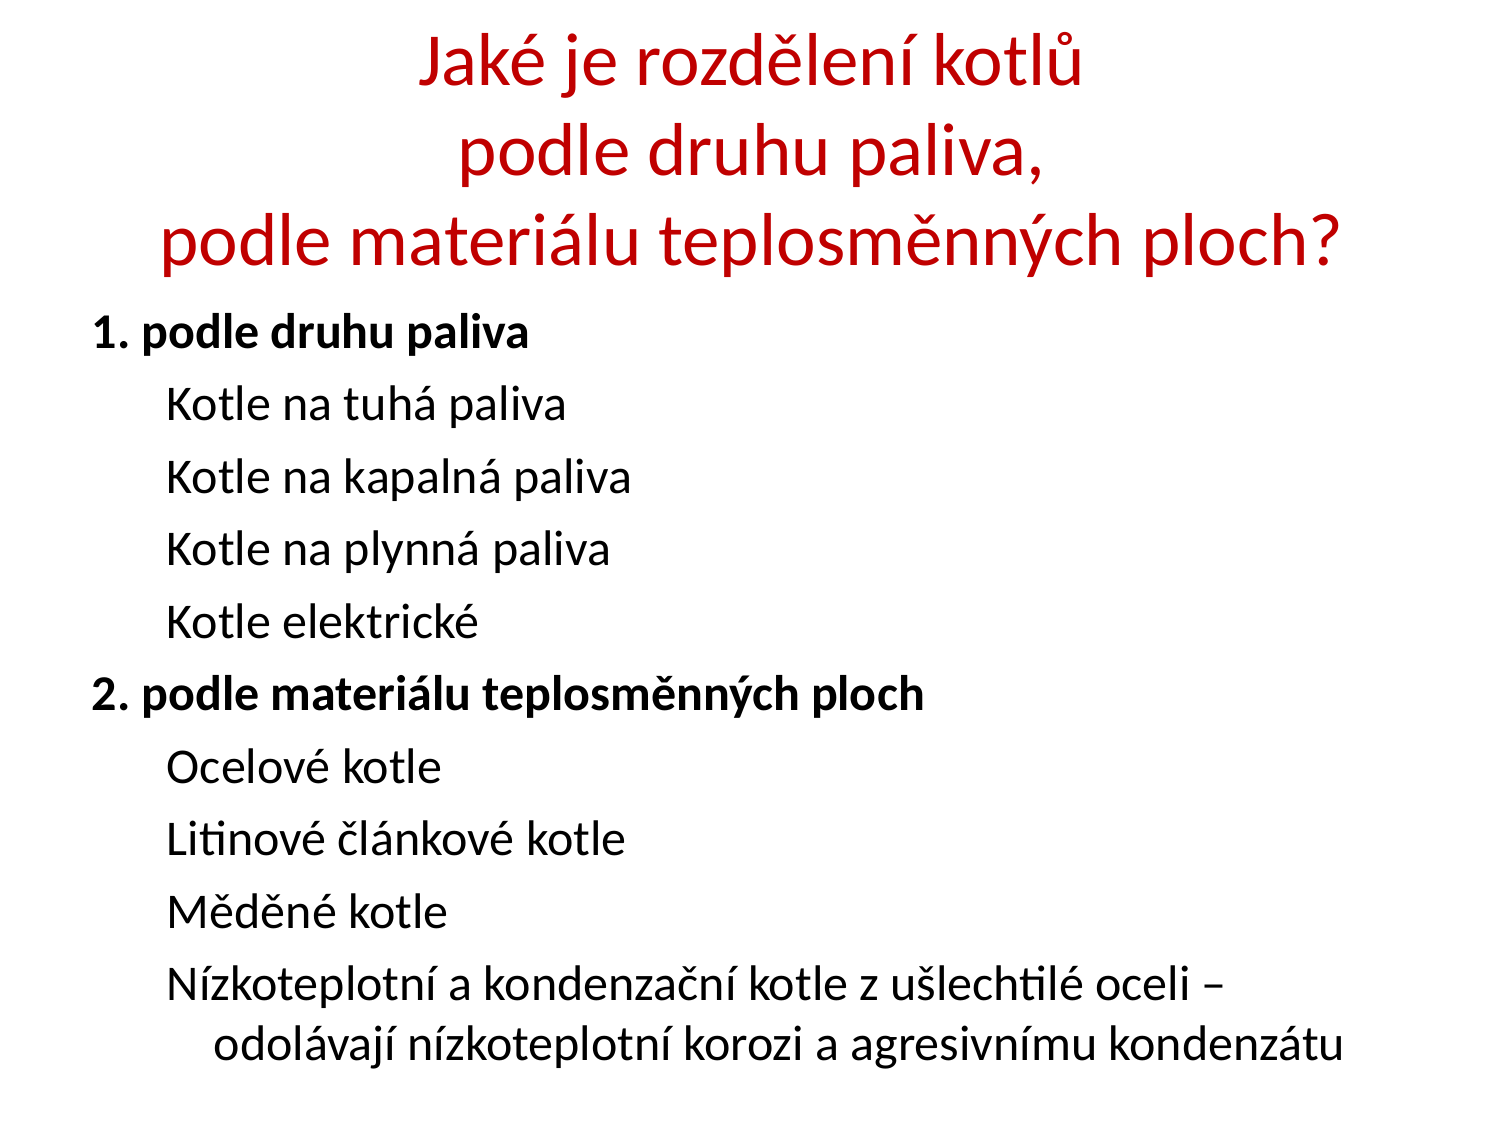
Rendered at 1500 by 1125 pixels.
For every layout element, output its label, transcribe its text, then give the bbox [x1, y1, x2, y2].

list 1. podle druhu paliva Kotle na tuhá paliva Kotle na kapalná paliva Kotle na plynná paliva Kotle elektrické 2. podle materiálu teplosměnných ploch Ocelové kotle Litinové článkové kotle Měděné kotle Nízkoteplotní a kondenzační kotle z ušlechtilé oceli – odolávají nízkoteplotní korozi a agresivnímu kondenzátu [76, 290, 1427, 1125]
title Jaké je rozdělení kotlů podle druhu paliva, podle materiálu teplosměnných ploch? [76, 0, 1427, 290]
